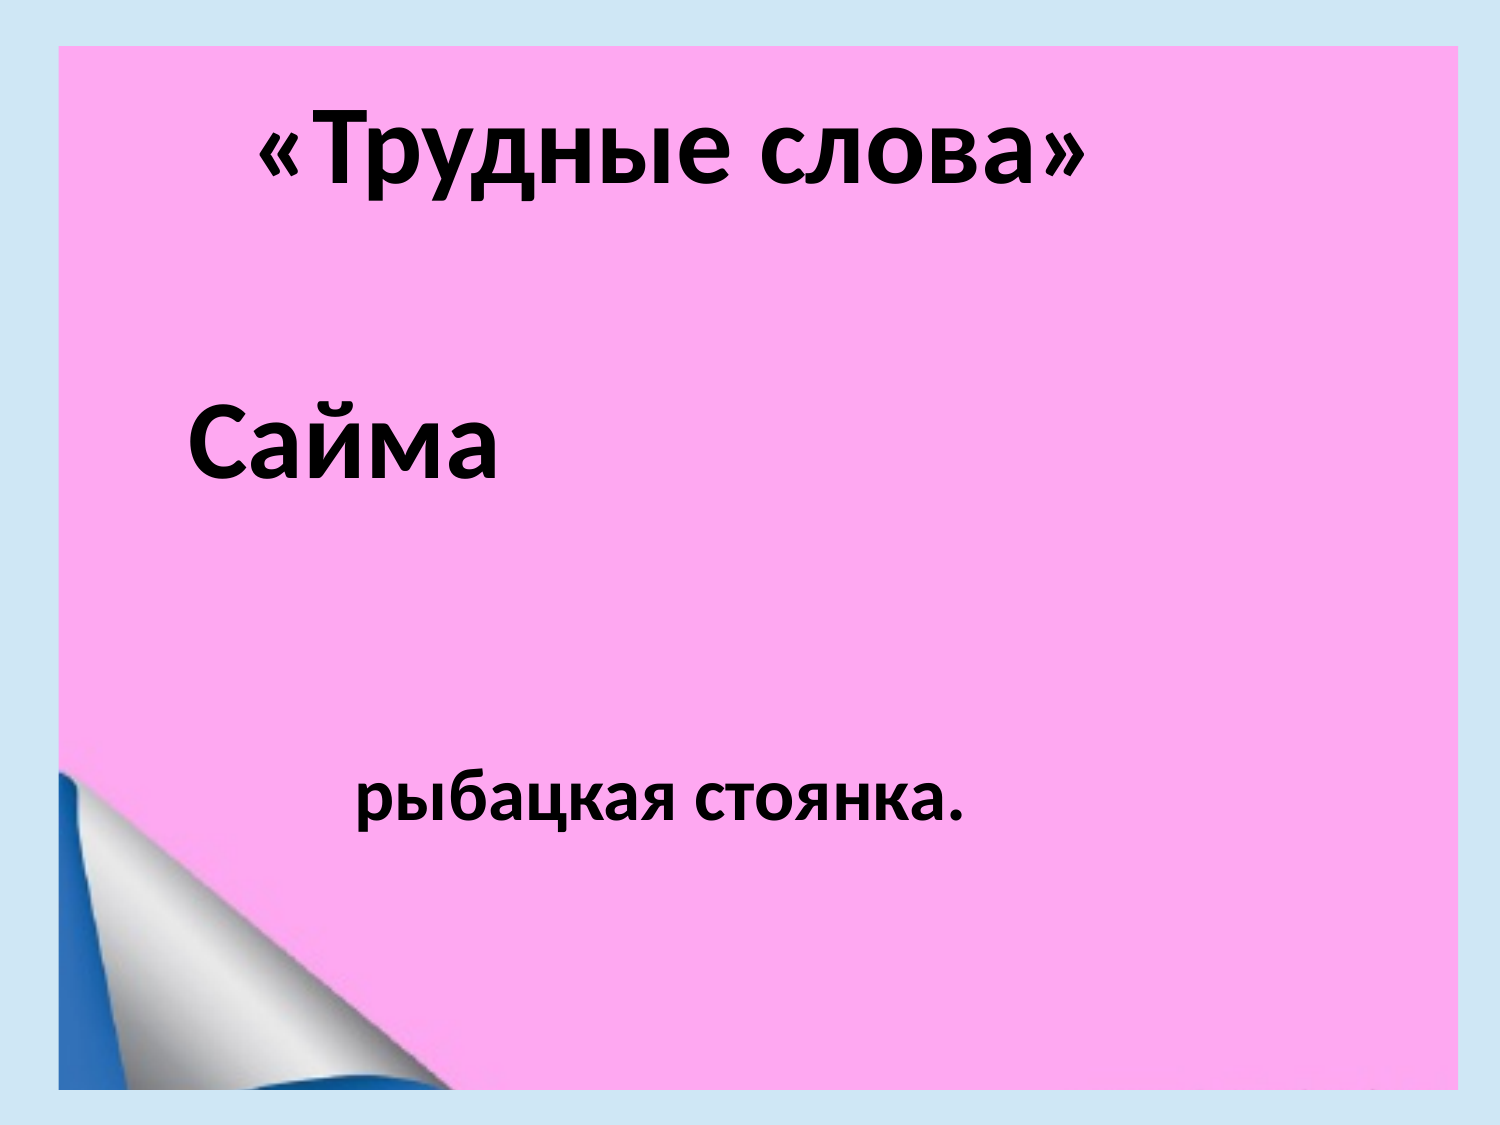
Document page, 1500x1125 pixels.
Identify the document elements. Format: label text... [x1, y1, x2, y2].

picture [58, 46, 1459, 1090]
text_box «Трудные слова» [0, 45, 1350, 233]
text_box рыбацкая стоянка. [339, 738, 1383, 844]
text_box Сайма [70, 339, 645, 528]
